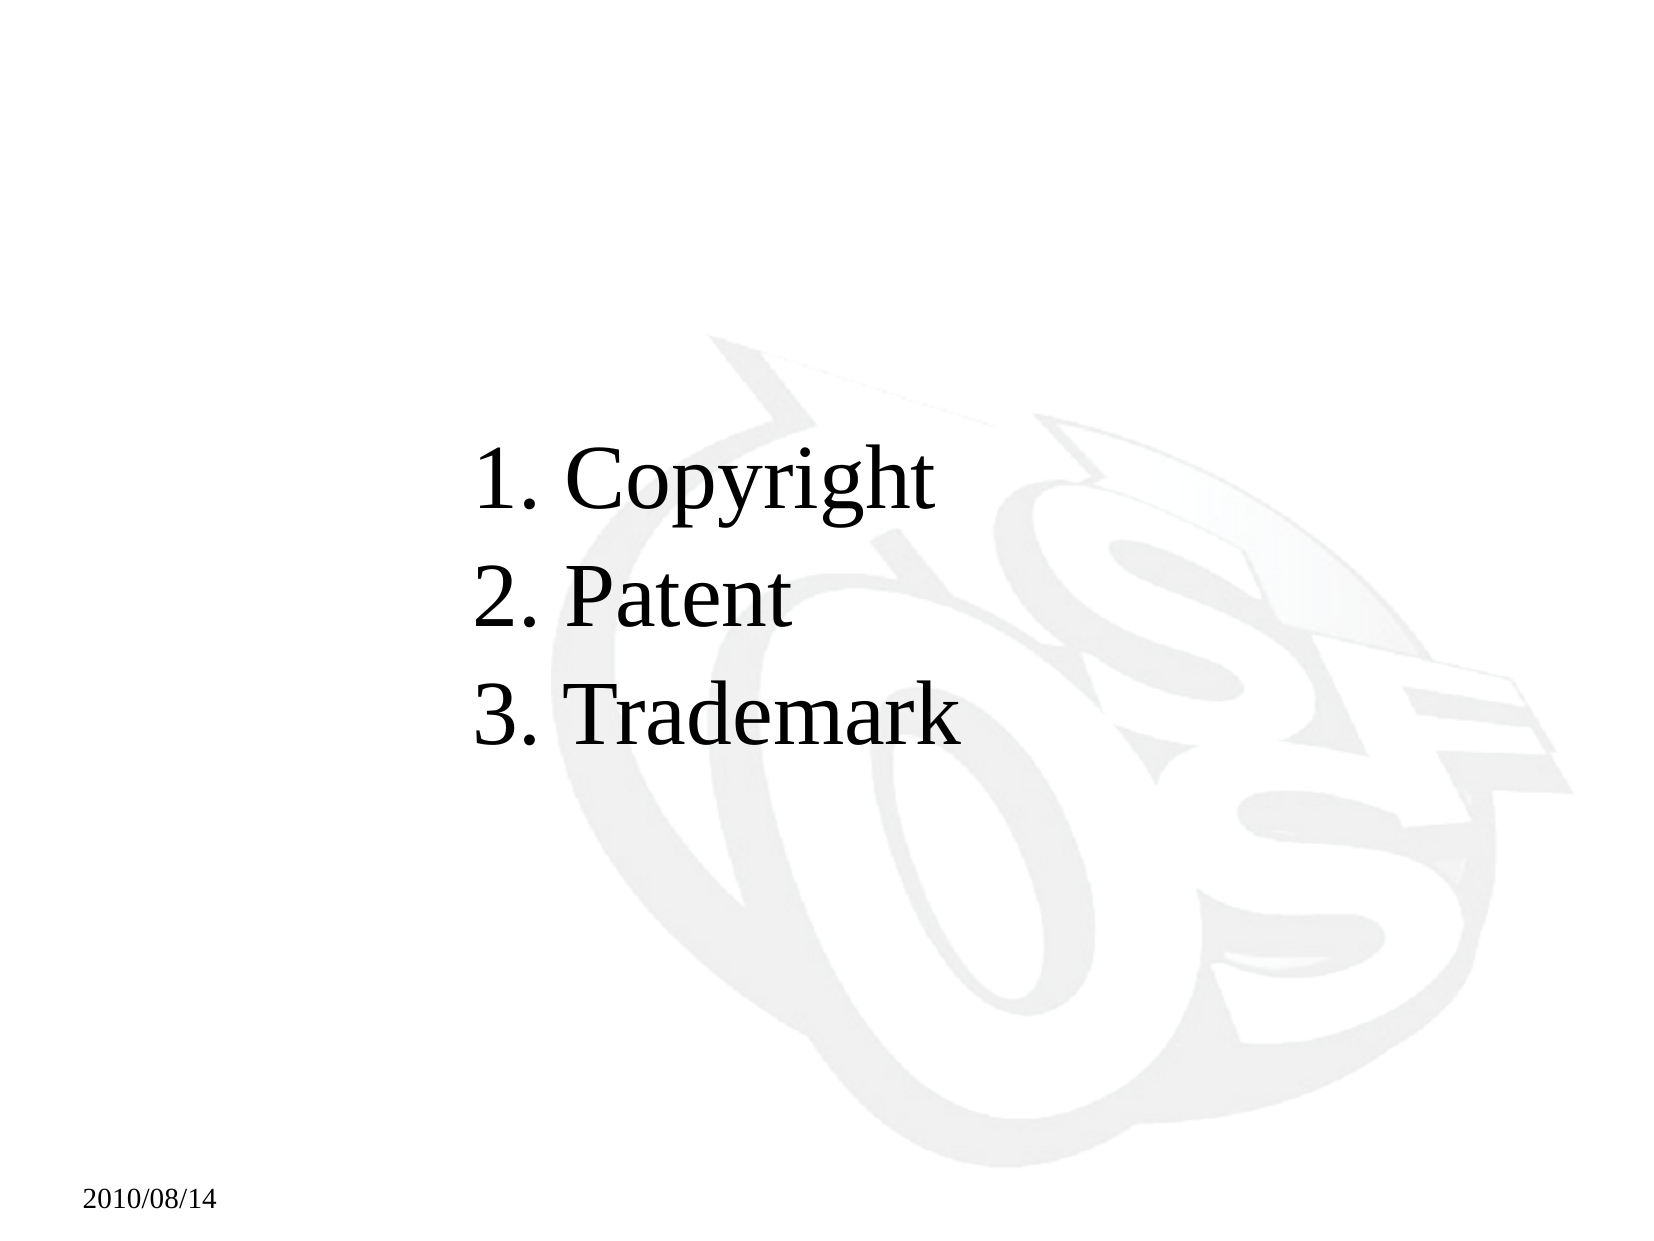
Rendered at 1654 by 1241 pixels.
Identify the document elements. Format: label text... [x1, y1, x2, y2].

picture [551, 331, 1577, 1170]
title 3. Trademark [472, 549, 1418, 827]
title 1. Copyright [472, 313, 1418, 549]
